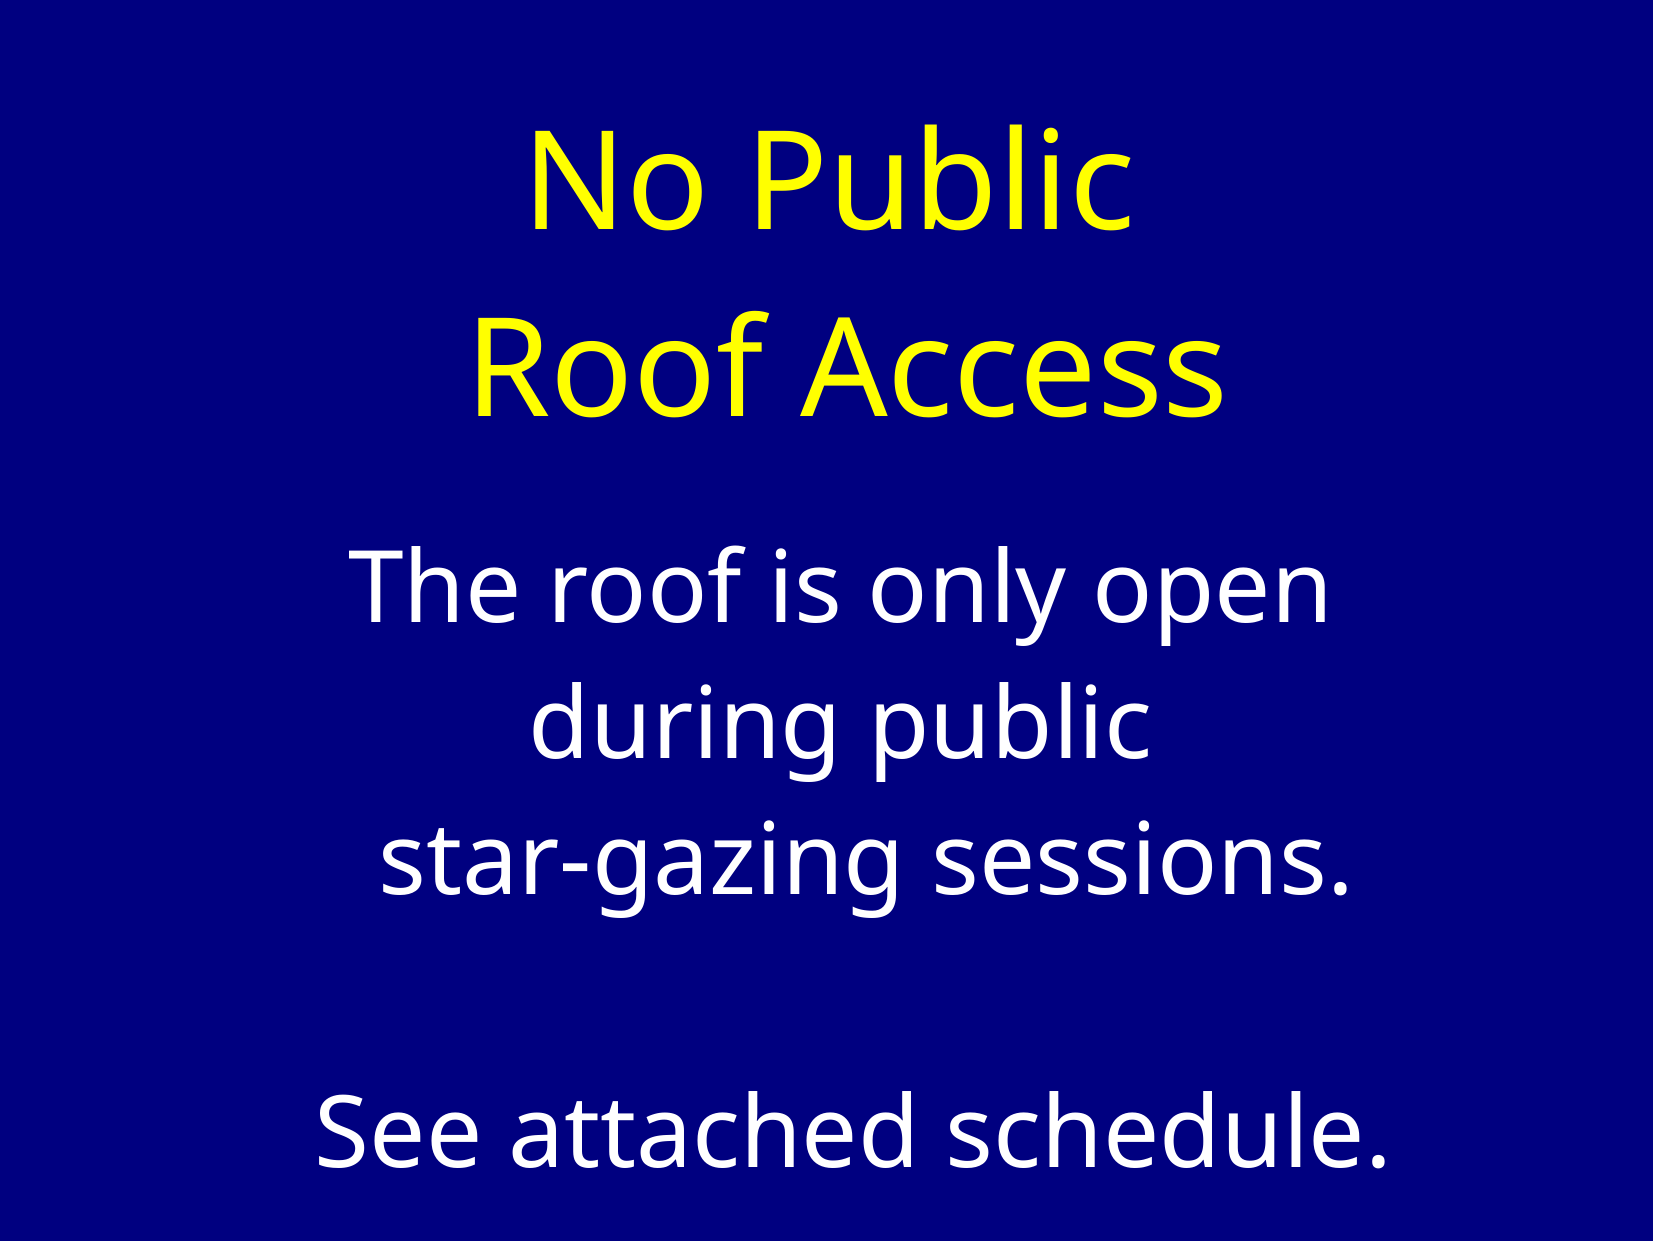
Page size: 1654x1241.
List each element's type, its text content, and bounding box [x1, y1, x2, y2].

text_box No Public Roof Access [450, 75, 1313, 422]
text_box The roof is only open during public star-gazing sessions. See attached schedule. [300, 507, 1453, 1126]
